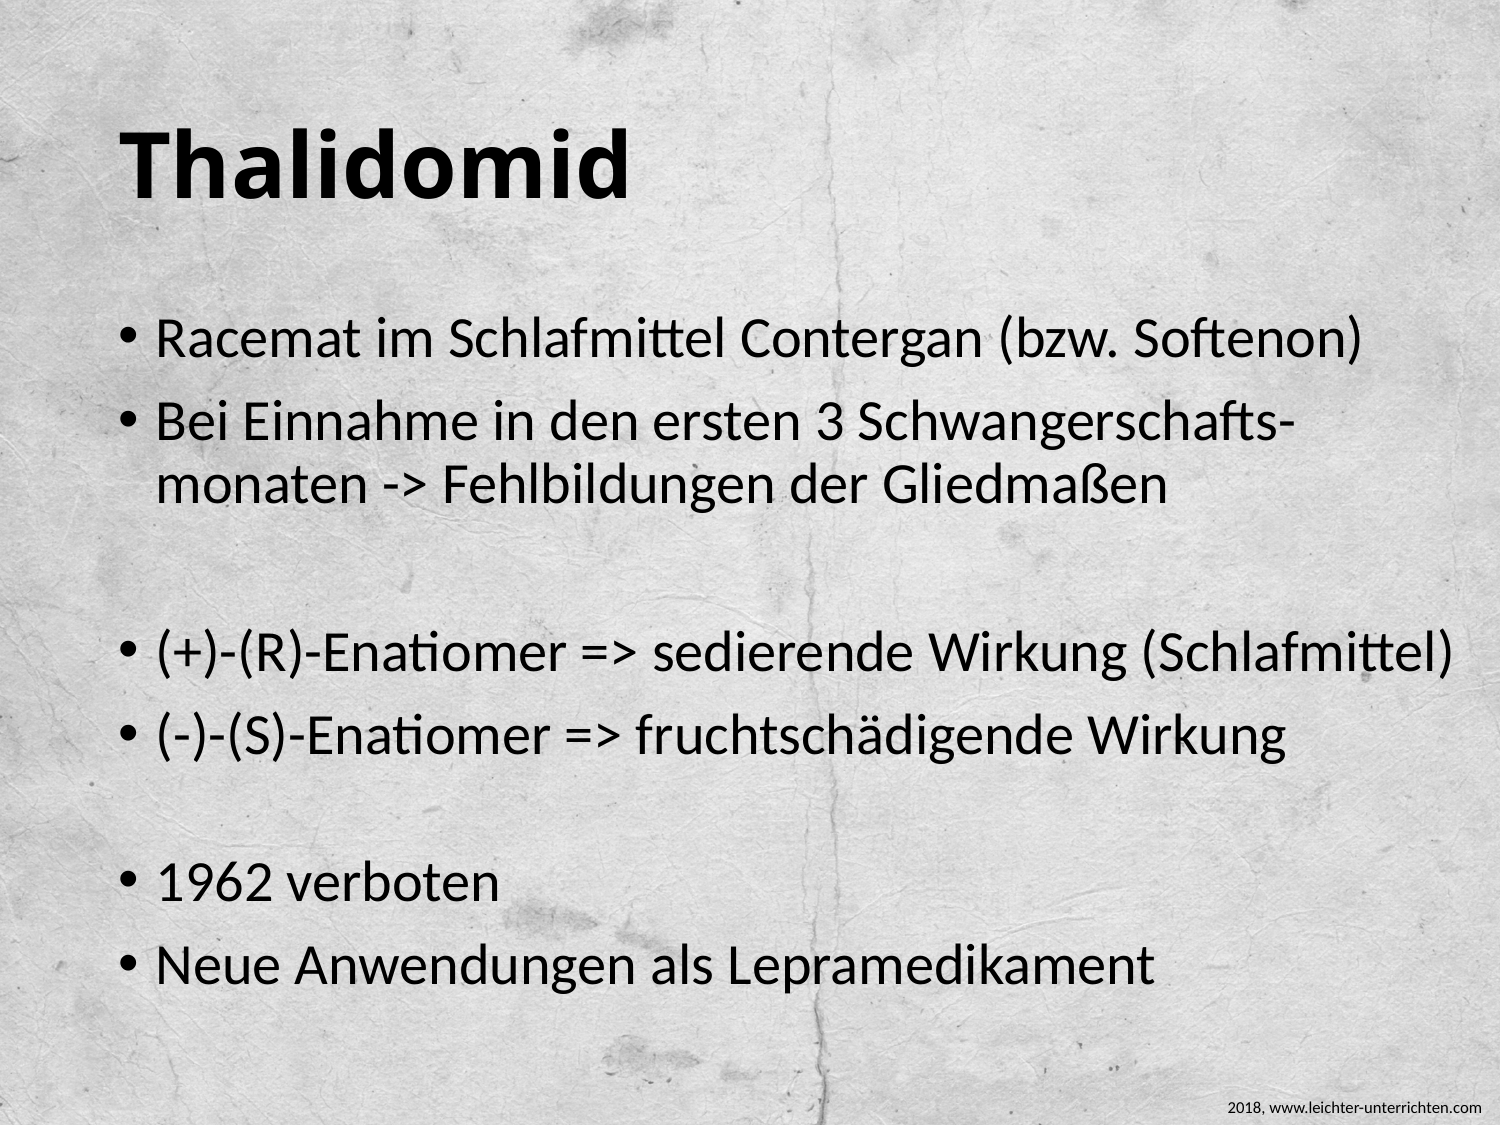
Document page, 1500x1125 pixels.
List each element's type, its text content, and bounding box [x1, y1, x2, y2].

title Thalidomid [103, 59, 1397, 278]
picture [0, 0, 1500, 1125]
list Racemat im Schlafmittel Contergan (bzw. Softenon) Bei Einnahme in den ersten 3 Schwangerschafts-monaten -> Fehlbildungen der Gliedmaßen (+)-(R)-Enatiomer => sedierende Wirkung (Schlafmittel) (-)-(S)-Enatiomer => fruchtschädigende Wirkung 1962 verboten Neue Anwendungen als Lepramedikament [103, 299, 1500, 1077]
